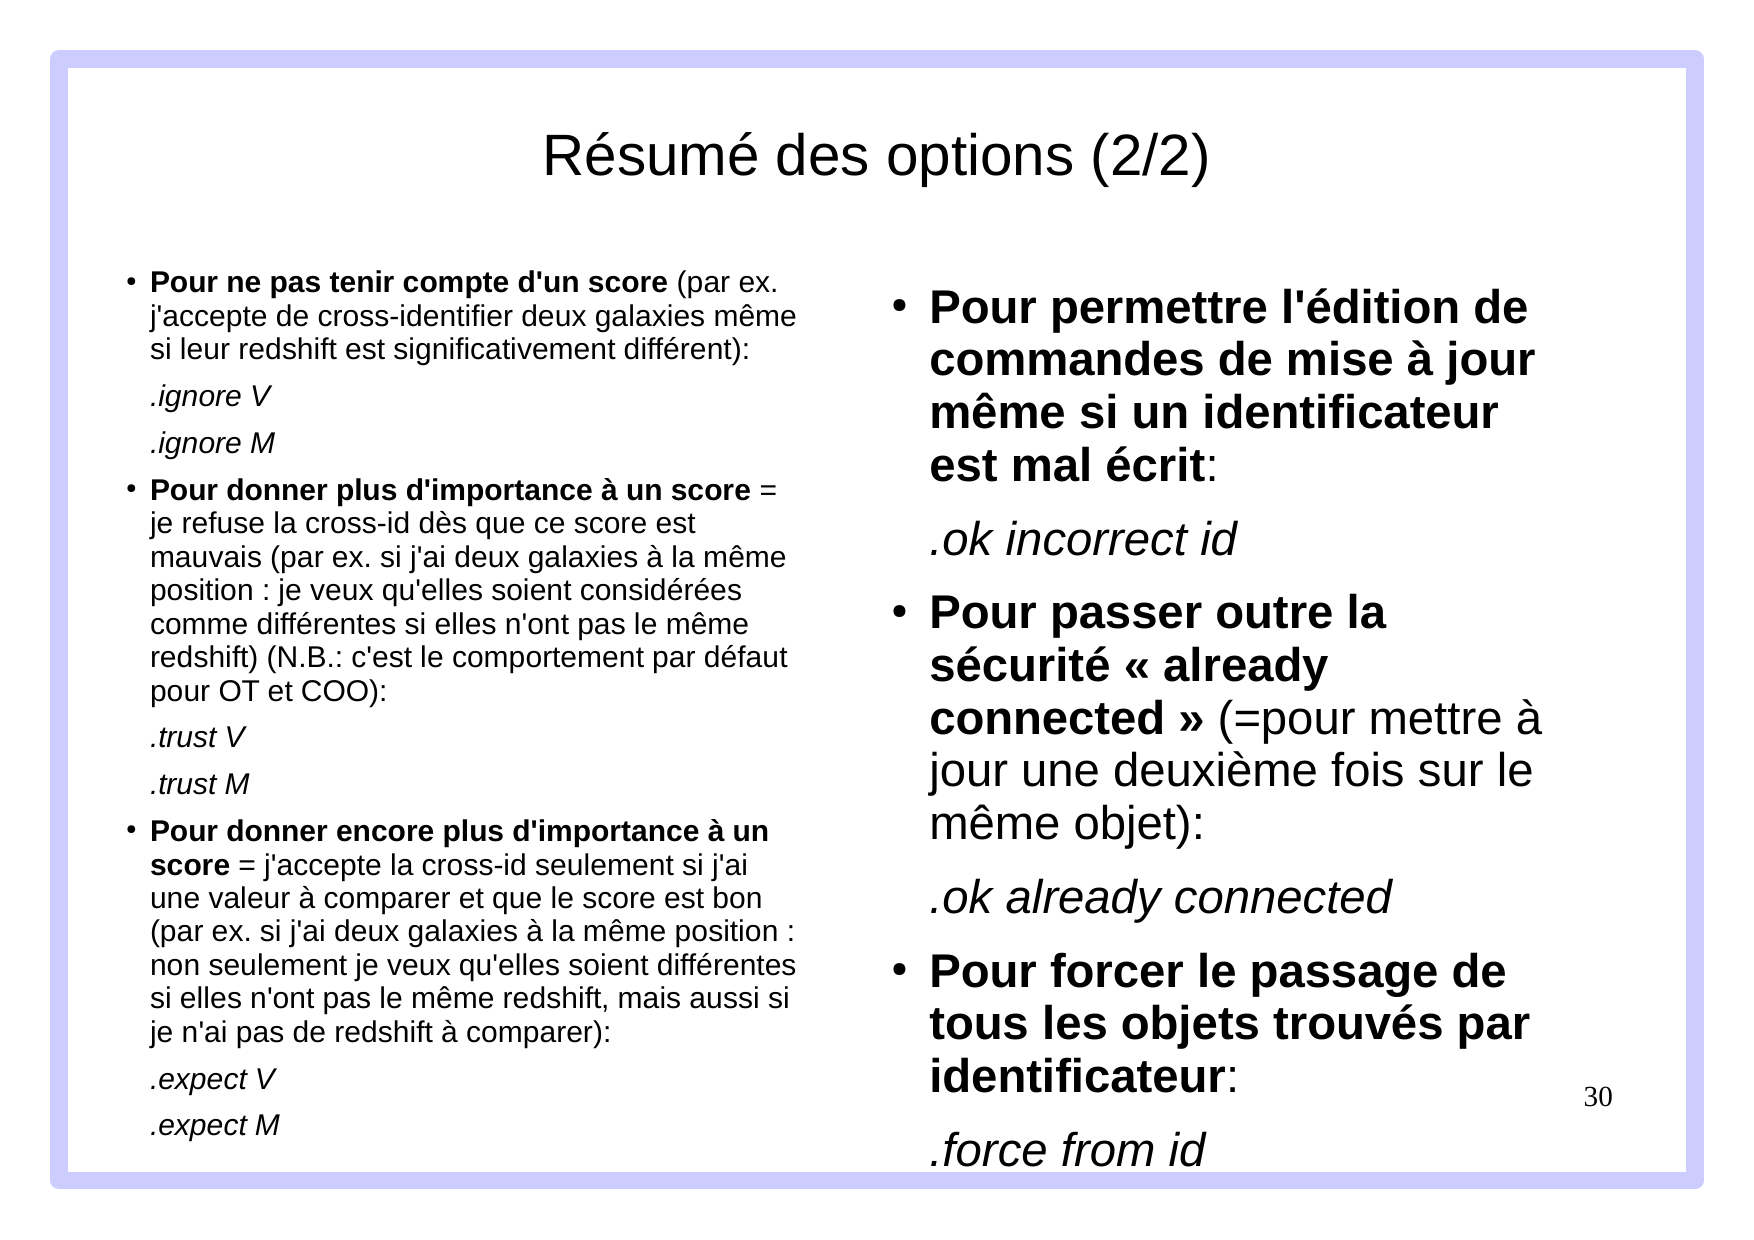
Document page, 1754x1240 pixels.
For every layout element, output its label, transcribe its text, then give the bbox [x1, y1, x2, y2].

title Résumé des options (2/2) [140, 103, 1614, 207]
list Pour permettre l'édition de commandes de mise à jour même si un identificateur est mal écrit: .ok incorrect id Pour passer outre la sécurité « already connected » (=pour mettre à jour une deuxième fois sur le même objet): .ok already connected Pour forcer le passage de tous les objets trouvés par identificateur: .force from id [878, 206, 1565, 1181]
list Pour ne pas tenir compte d'un score (par ex. j'accepte de cross-identifier deux galaxies même si leur redshift est significativement différent): .ignore V .ignore M Pour donner plus d'importance à un score = je refuse la cross-id dès que ce score est mauvais (par ex. si j'ai deux galaxies à la même position : je veux qu'elles soient considérées comme différentes si elles n'ont pas le même redshift) (N.B.: c'est le comportement par défaut pour OT et COO): .trust V .trust M Pour donner encore plus d'importance à un score = j'accepte la cross-id seulement si j'ai une valeur à comparer et que le score est bon (par ex. si j'ai deux galaxies à la même position : non seulement je veux qu'elles soient différentes si elles n'ont pas le même redshift, mais aussi si je n'ai pas de redshift à comparer): .expect V .expect M [118, 265, 804, 1211]
